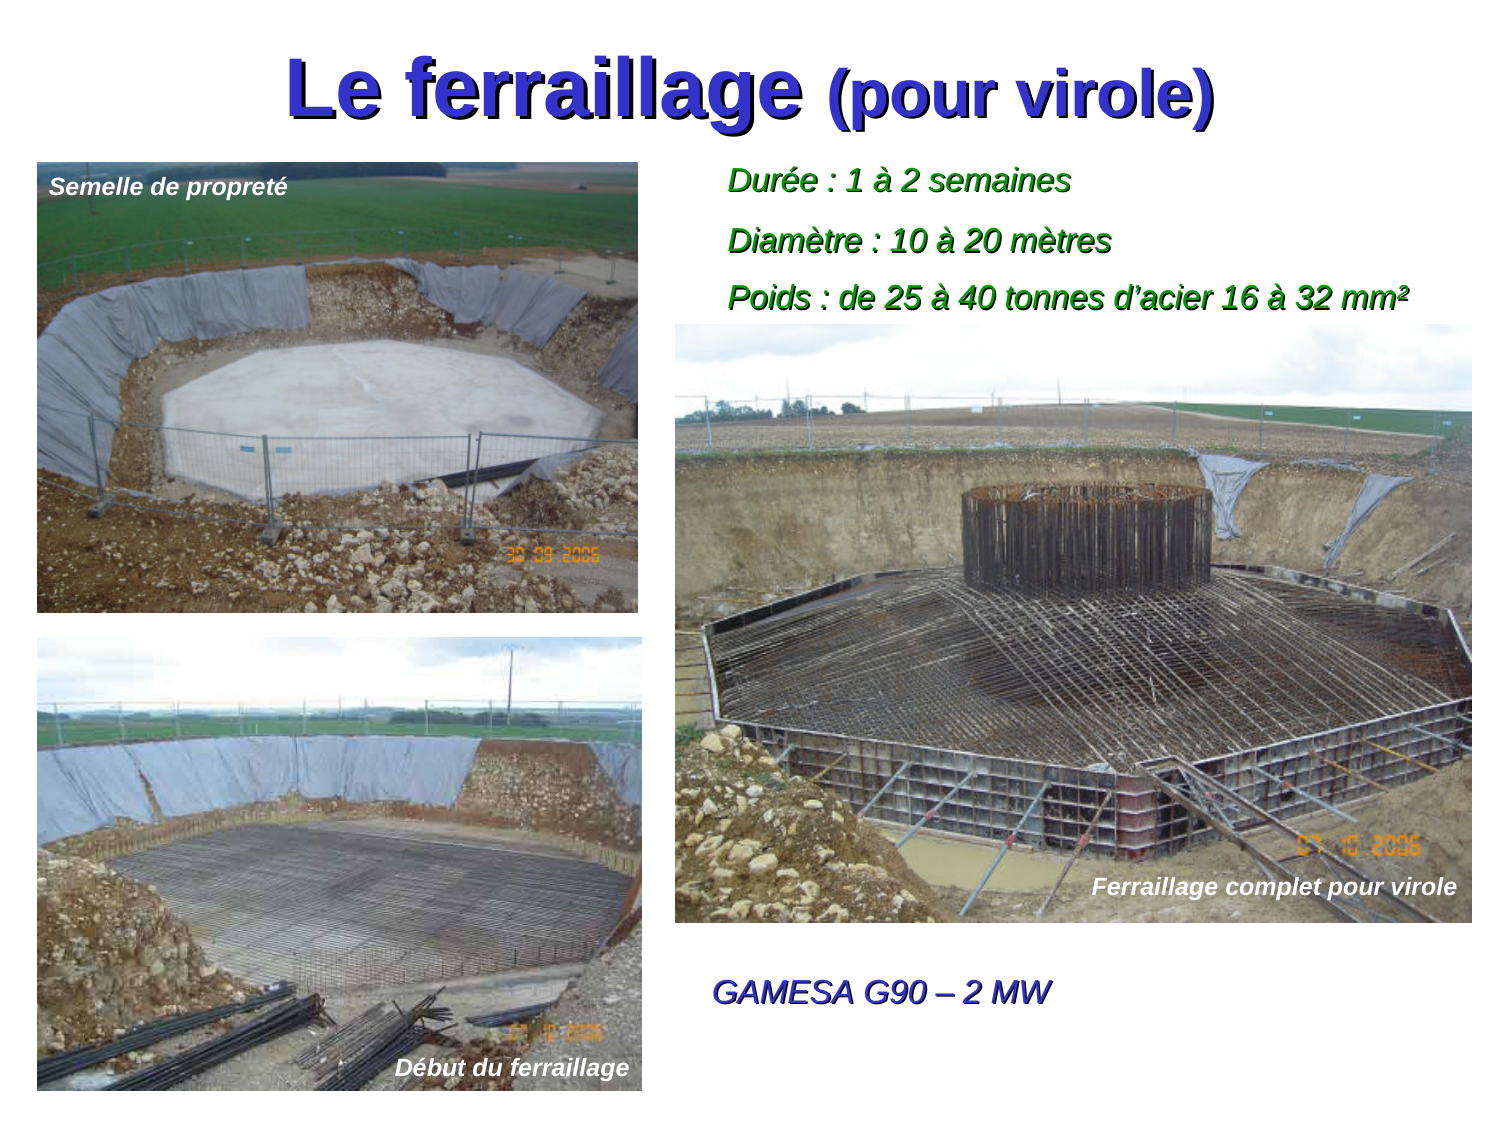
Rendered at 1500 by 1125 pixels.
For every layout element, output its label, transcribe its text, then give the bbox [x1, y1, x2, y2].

picture [675, 324, 1472, 923]
text_box Le ferraillage (pour virole) [50, 24, 1451, 141]
picture [37, 637, 642, 1091]
picture [37, 162, 638, 613]
text_box Ferraillage complet pour virole [1074, 862, 1476, 908]
text_box GAMESA G90 – 2 MW [687, 962, 1075, 1018]
text_box Début du ferraillage [374, 1044, 651, 1090]
text_box Semelle de propreté [24, 162, 313, 208]
text_box Durée : 1 à 2 semaines Diamètre : 10 à 20 mètres Poids : de 25 à 40 tonnes d’acier 16 à 32 mm² [712, 149, 1463, 323]
